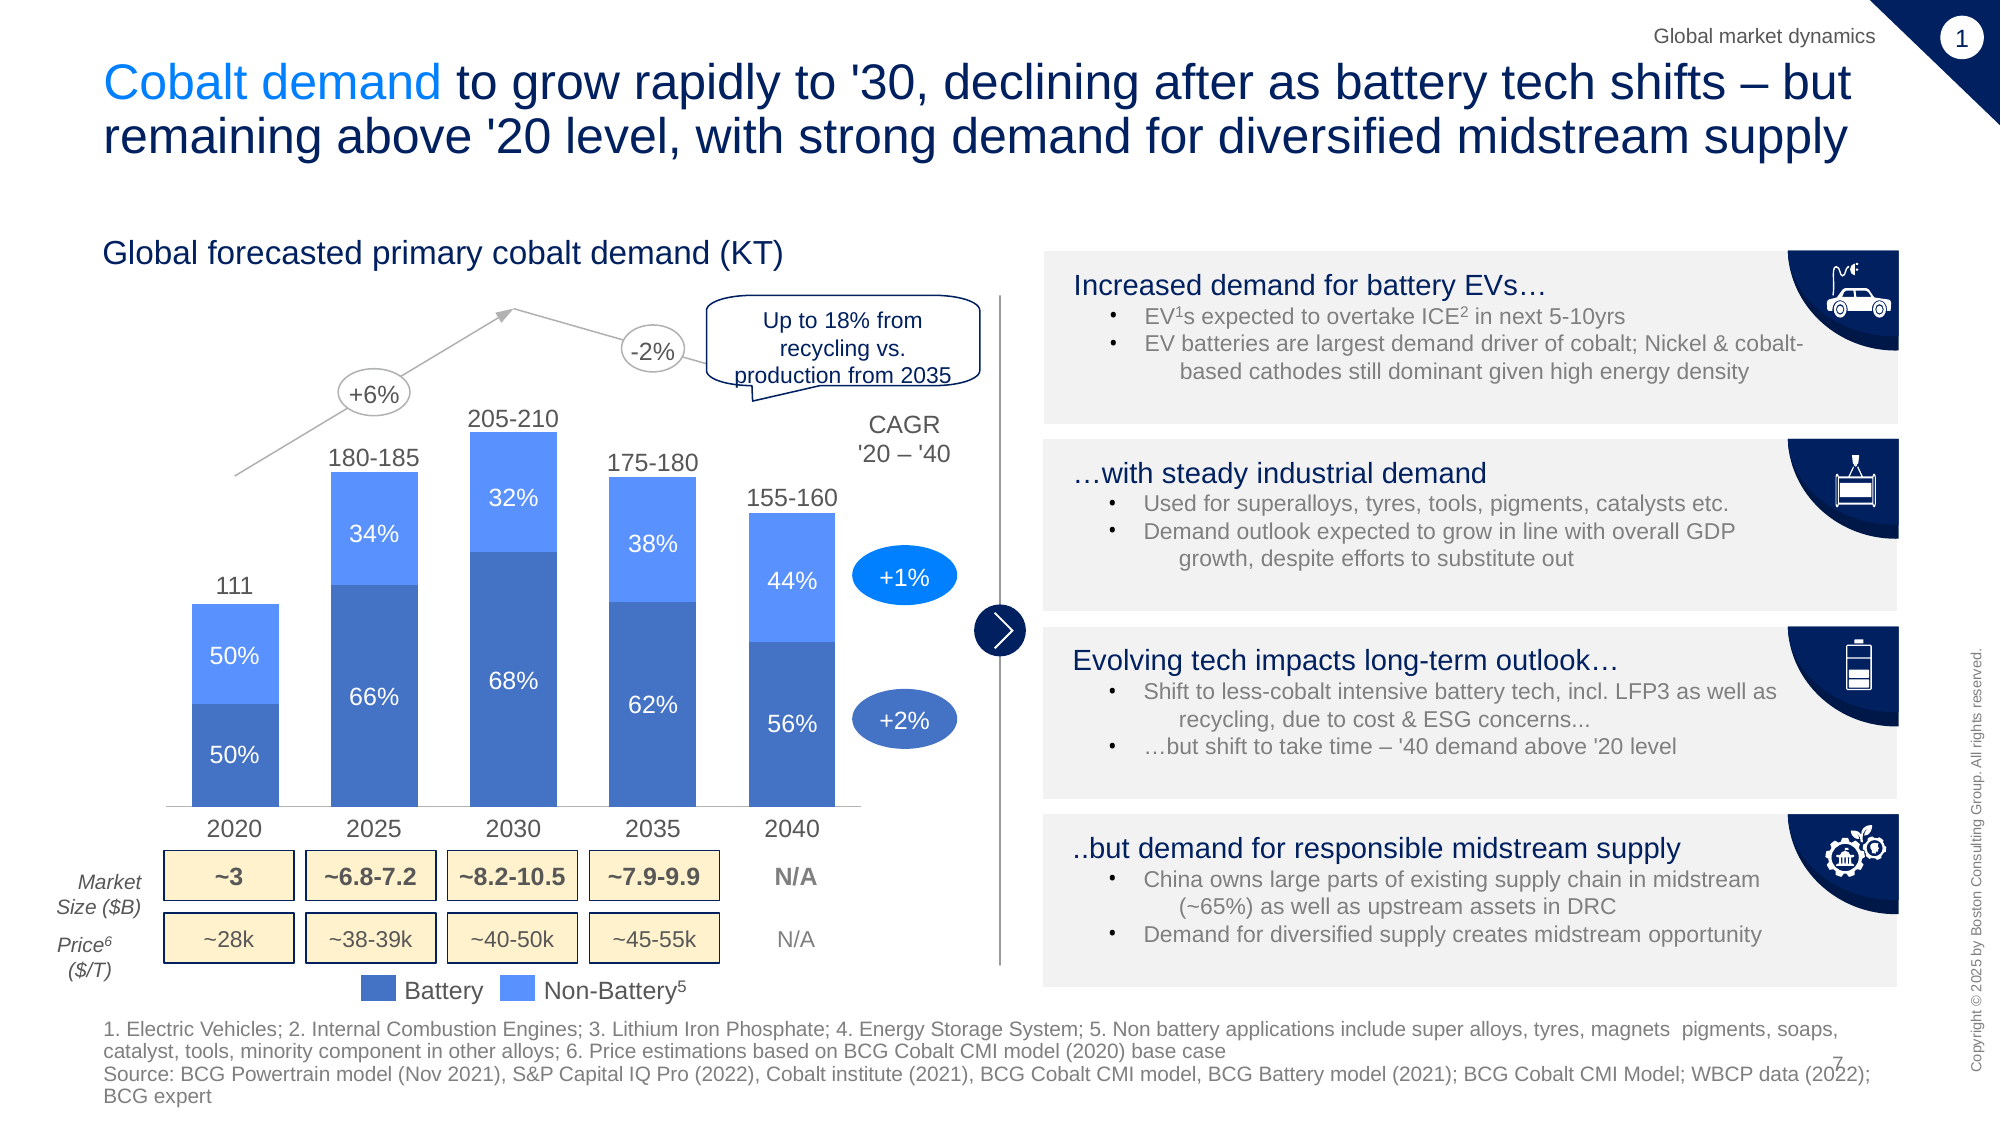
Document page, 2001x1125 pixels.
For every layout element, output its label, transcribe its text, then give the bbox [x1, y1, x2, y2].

text_box Increased demand for battery EVs… EV1s expected to overtake ICE2 in next 5-10yrs EV batteries are largest demand driver of cobalt; Nickel & cobalt-based cathodes still dominant given high energy density [1044, 251, 1898, 424]
text_box ~40-50k [448, 913, 578, 963]
text_box 66% [346, 677, 402, 710]
text_box [1787, 250, 1899, 351]
text_box N/A [731, 913, 861, 963]
text_box '20 – '40 [842, 430, 967, 465]
text_box 1 [1940, 15, 1984, 60]
text_box 50% [207, 735, 263, 768]
text_box 205-210 [465, 399, 562, 432]
text_box +2% [852, 688, 958, 749]
text_box ~7.9-9.9 [589, 850, 719, 900]
text_box [361, 975, 396, 1001]
text_box 62% [625, 685, 681, 718]
text_box 180-185 [325, 438, 423, 471]
text_box [1869, 0, 2000, 126]
text_box 50% [207, 636, 263, 669]
text_box Global market dynamics [1653, 14, 1892, 56]
text_box CAGR [847, 401, 962, 430]
text_box Up to 18% from recycling vs. production from 2035 [706, 295, 980, 402]
text_box …with steady industrial demand Used for superalloys, tyres, tools, pigments, catalysts etc. Demand outlook expected to grow in line with overall GDP growth, despite efforts to substitute out [1043, 439, 1897, 611]
text_box [974, 605, 1026, 656]
text_box 2030 [485, 810, 542, 843]
text_box 175-180 [604, 444, 702, 477]
text_box ~3 [164, 850, 294, 900]
text_box [1787, 626, 1899, 727]
text_box 2040 [764, 810, 821, 843]
text_box Global forecasted primary cobalt demand (KT) [102, 231, 785, 271]
text_box ~8.2-10.5 [448, 850, 578, 900]
text_box ..but demand for responsible midstream supply China owns large parts of existing supply chain in midstream (~65%) as well as upstream assets in DRC Demand for diversified supply creates midstream opportunity [1043, 814, 1897, 987]
text_box ~6.8-7.2 [306, 850, 436, 900]
text_box Non-Battery5 [544, 972, 693, 1005]
text_box 2025 [346, 810, 403, 843]
text_box ~45-55k [589, 913, 719, 963]
text_box [500, 975, 535, 1001]
text_box 2035 [625, 810, 682, 843]
text_box 111 [213, 566, 257, 600]
text_box ~38-39k [306, 913, 436, 963]
text_box 44% [765, 562, 821, 595]
text_box Evolving tech impacts long-term outlook… Shift to less-cobalt intensive battery tech, incl. LFP3 as well as recycling, due to cost & ESG concerns... …but shift to take time – '40 demand above '20 level [1043, 627, 1897, 799]
text_box 155-160 [744, 479, 841, 512]
text_box -2% [621, 324, 685, 372]
text_box 38% [625, 525, 681, 558]
chart [151, 395, 877, 816]
text_box +6% [338, 368, 410, 416]
text_box +1% [852, 545, 958, 606]
text_box [1787, 814, 1899, 915]
text_box 68% [486, 661, 542, 694]
text_box 32% [486, 478, 542, 512]
text_box Market Size ($B) [41, 861, 166, 894]
text_box Battery [404, 972, 484, 1005]
text_box 56% [765, 705, 821, 738]
text_box 2020 [206, 810, 263, 843]
text_box [1787, 438, 1899, 539]
text_box ~28k [164, 913, 294, 963]
title Cobalt demand to grow rapidly to '30, declining after as battery tech shifts – but remaining above '20 level, with strong demand for diversified midstream supply [103, 55, 1897, 165]
text_box 1. Electric Vehicles; 2. Internal Combustion Engines; 3. Lithium Iron Phosphate; 4. Energy Storage System; 5. Non battery applications include super alloys, tyres, magnets pigments, soaps, catalyst, tools, minority component in other alloys; 6. Price estimations based on BCG Cobalt CMI model (2020) base case Source: BCG Powertrain model (Nov 2021), S&P Capital IQ Pro (2022), Cobalt institute (2021), BCG Cobalt CMI model, BCG Battery model (2021); BCG Cobalt CMI Model; WBCP data (2022); BCG expert [103, 1018, 1899, 1108]
text_box 34% [346, 514, 402, 547]
text_box Price6 ($/T) [42, 923, 167, 957]
text_box N/A [731, 850, 861, 900]
